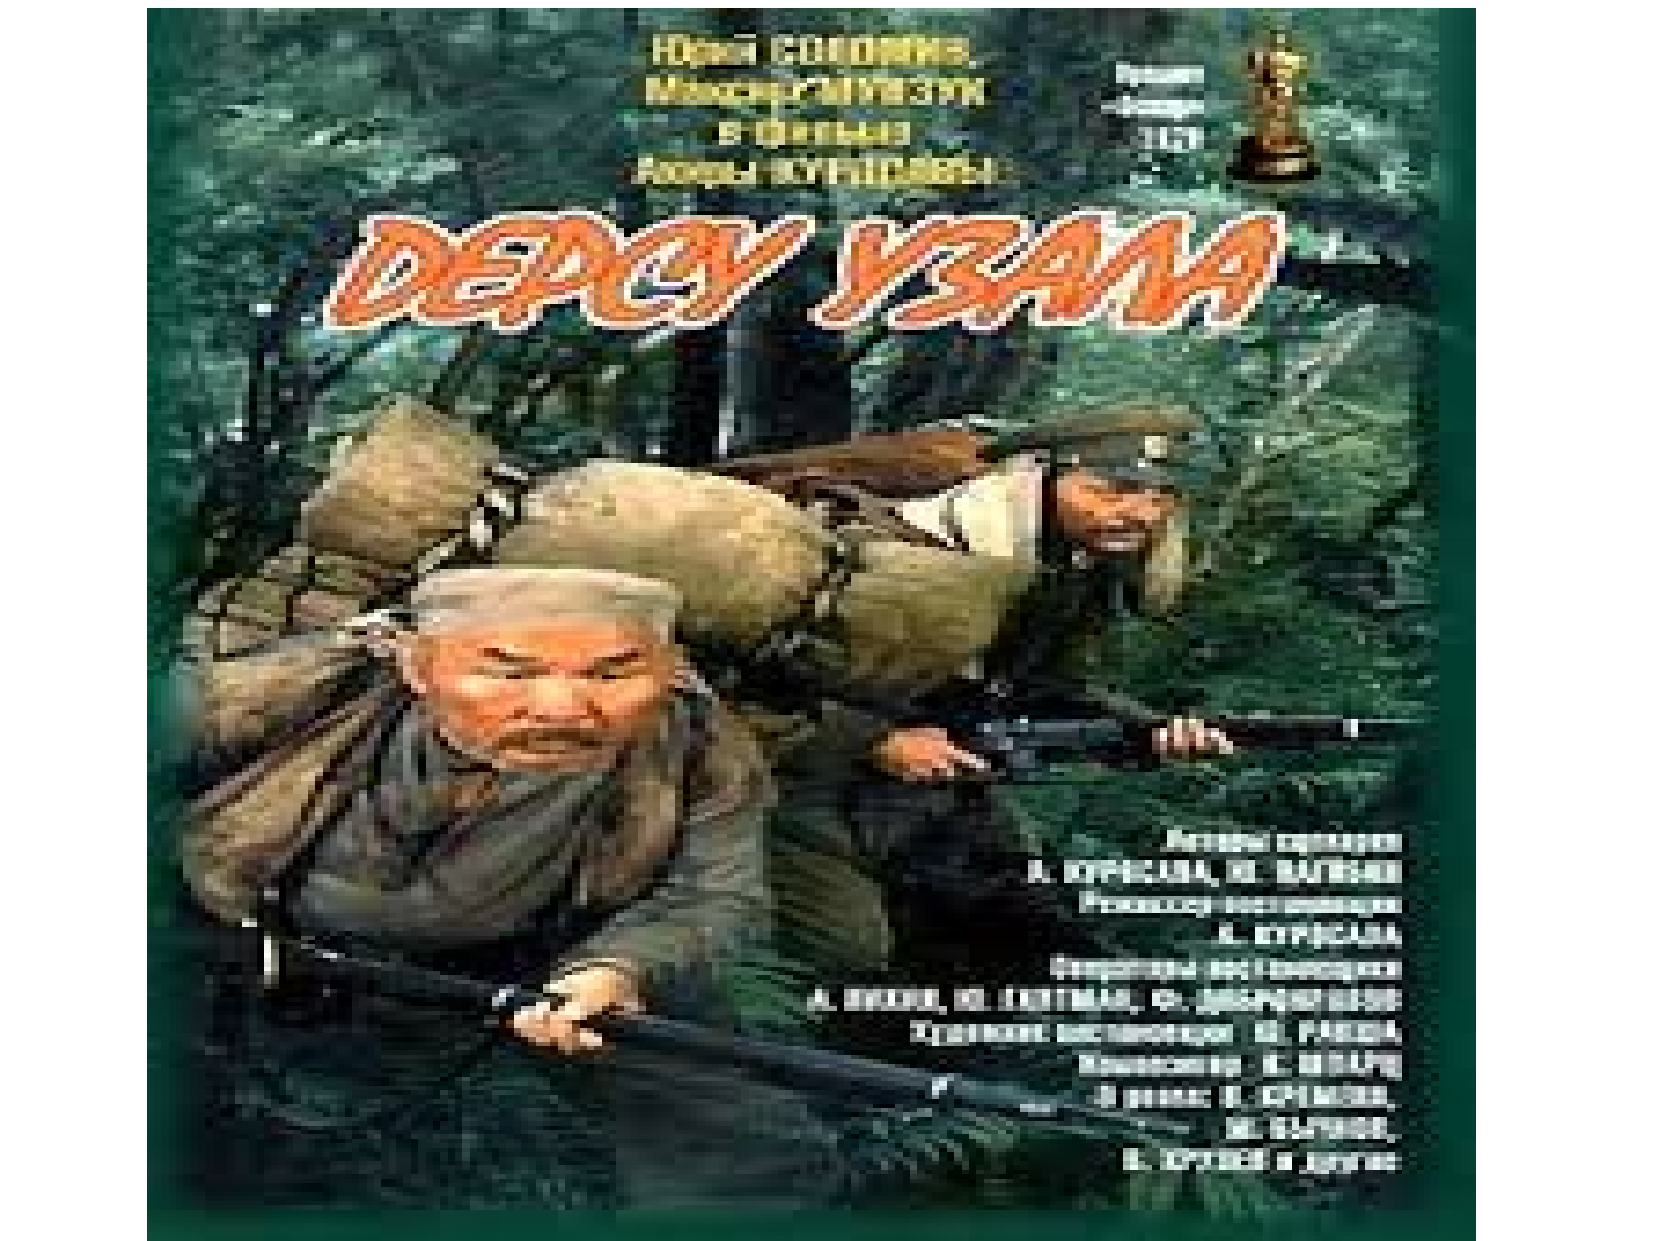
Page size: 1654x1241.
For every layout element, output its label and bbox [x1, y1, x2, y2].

picture [147, 8, 1476, 1241]
